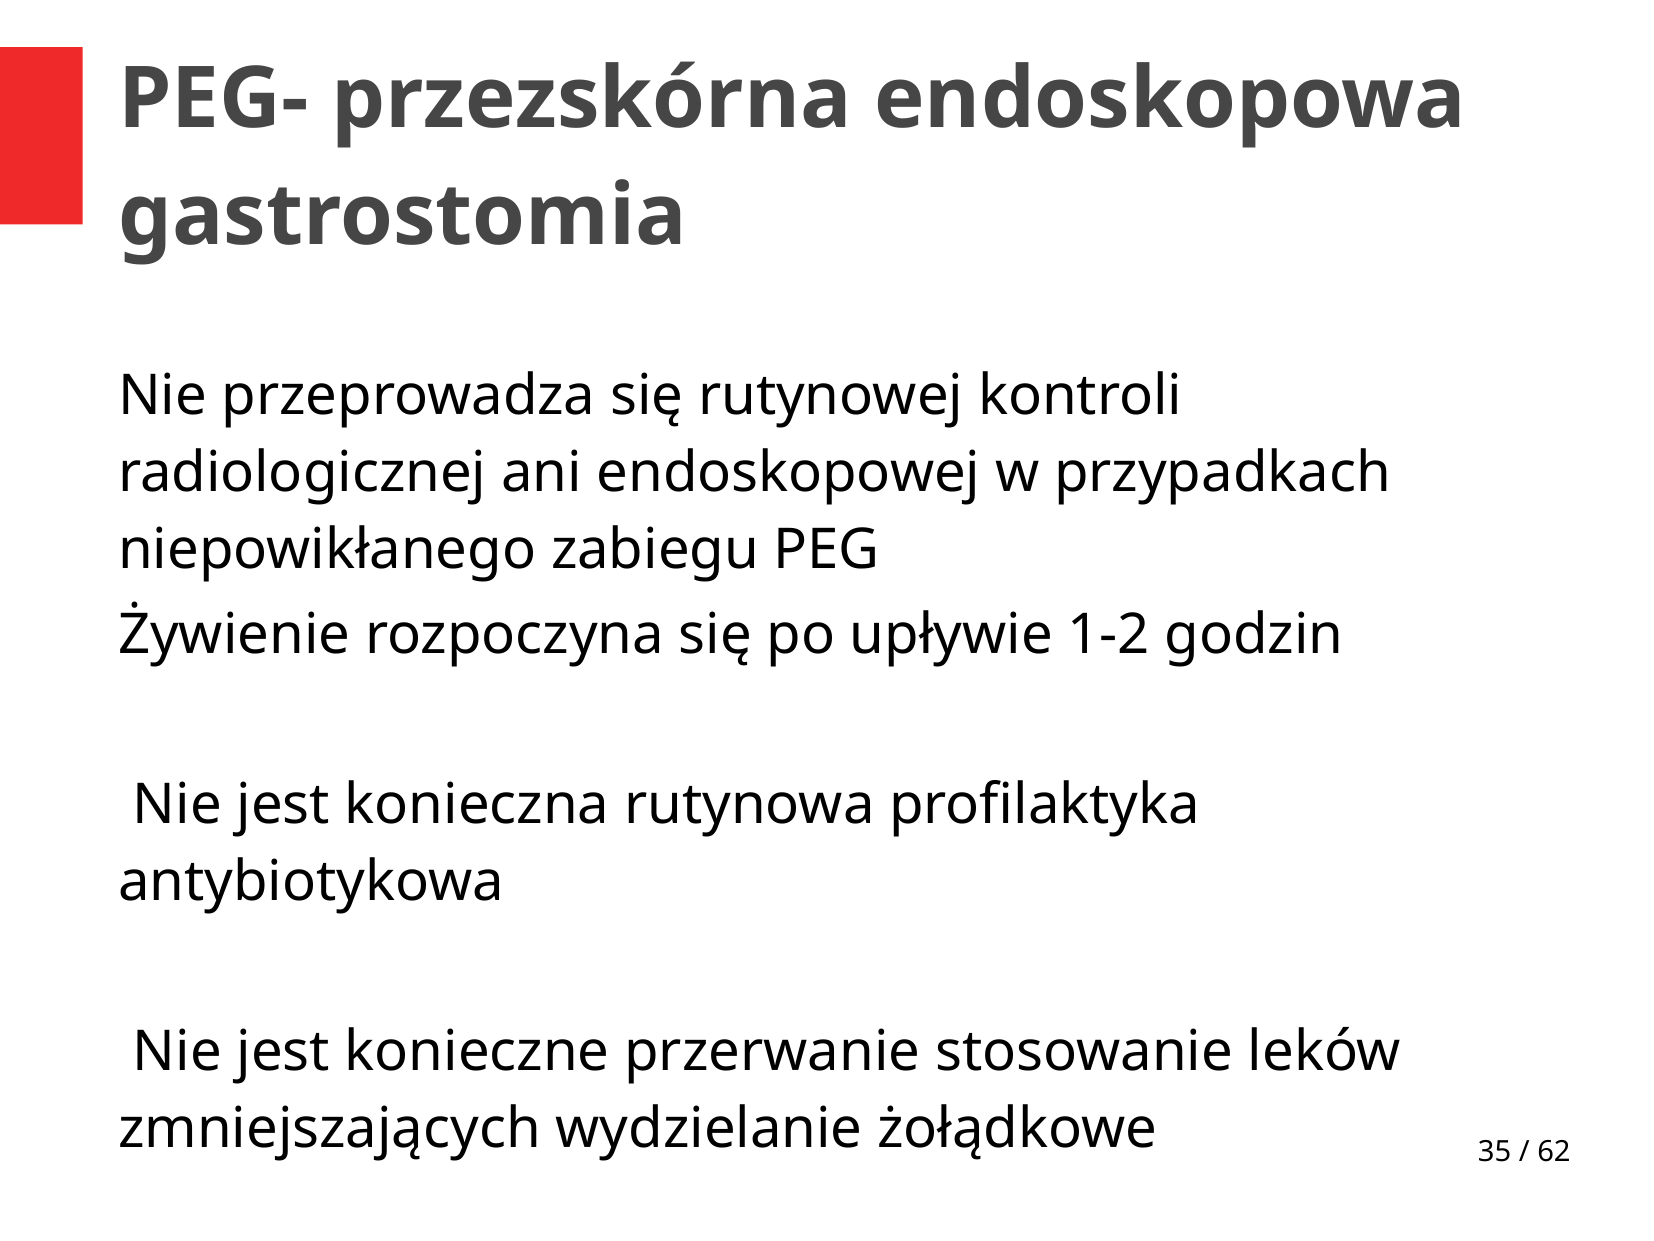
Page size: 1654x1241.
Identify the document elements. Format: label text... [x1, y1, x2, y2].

title PEG- przezskórna endoskopowa gastrostomia [118, 21, 1571, 285]
list Nie przeprowadza się rutynowej kontroli radiologicznej ani endoskopowej w przypadkach niepowikłanego zabiegu PEG Żywienie rozpoczyna się po upływie 1-2 godzin Nie jest konieczna rutynowa profilaktyka antybiotykowa Nie jest konieczne przerwanie stosowanie leków zmniejszających wydzielanie żołądkowe [118, 354, 1536, 1074]
